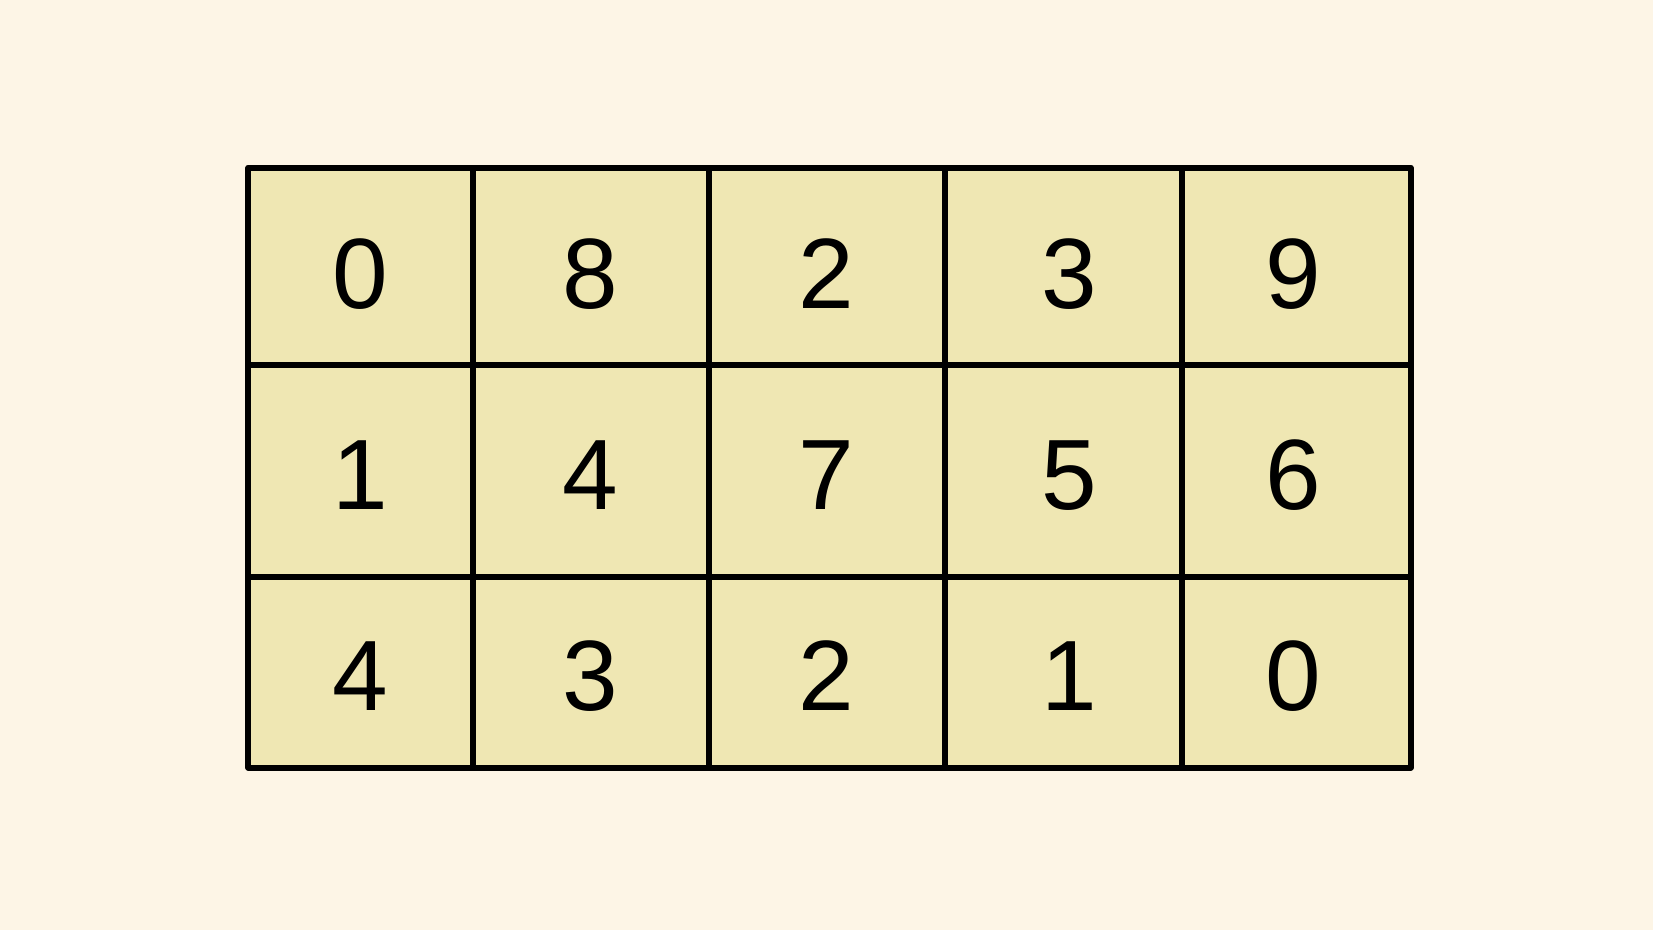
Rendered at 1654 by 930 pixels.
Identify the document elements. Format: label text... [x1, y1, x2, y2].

text_box [248, 363, 470, 574]
text_box [1185, 368, 1411, 574]
text_box [948, 580, 1179, 768]
text_box [476, 167, 711, 362]
text_box 0 [317, 210, 403, 338]
text_box 2 [784, 211, 870, 338]
text_box 3 [548, 612, 634, 740]
text_box [248, 167, 475, 362]
text_box [476, 368, 706, 574]
text_box [1185, 580, 1411, 768]
text_box [712, 167, 947, 362]
text_box 2 [784, 612, 870, 740]
text_box 6 [1250, 412, 1336, 539]
text_box 7 [784, 411, 870, 539]
text_box [248, 575, 470, 768]
text_box [712, 368, 942, 574]
text_box 5 [1026, 411, 1112, 539]
text_box [712, 580, 942, 768]
text_box 4 [317, 612, 403, 740]
text_box 1 [317, 411, 403, 539]
text_box 9 [1250, 211, 1336, 338]
text_box 1 [1026, 612, 1112, 740]
text_box [476, 580, 706, 768]
text_box 3 [1026, 211, 1112, 338]
text_box 0 [1250, 612, 1336, 740]
text_box 8 [548, 211, 634, 338]
text_box [948, 167, 1184, 362]
text_box [1185, 167, 1411, 362]
text_box 4 [548, 411, 634, 539]
text_box [948, 368, 1179, 574]
